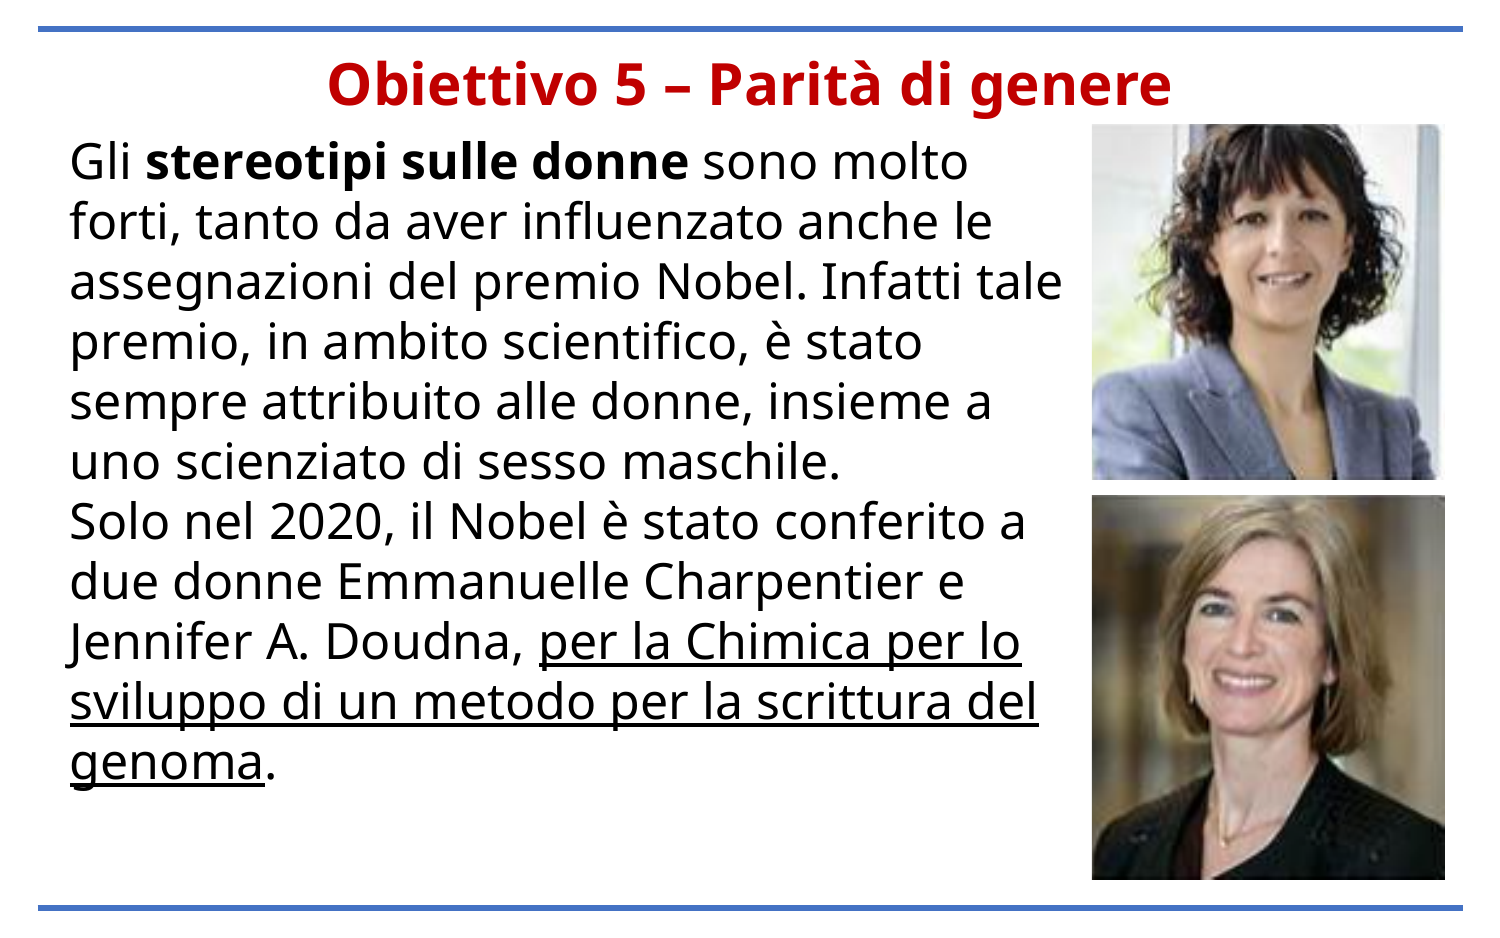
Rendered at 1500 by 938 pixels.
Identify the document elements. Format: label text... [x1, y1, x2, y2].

picture [1091, 495, 1445, 880]
title Obiettivo 5 – Parità di genere [0, 47, 1500, 104]
text_box Gli stereotipi sulle donne sono molto forti, tanto da aver influenzato anche le assegnazioni del premio Nobel. Infatti tale premio, in ambito scientifico, è stato sempre attribuito alle donne, insieme a uno scienziato di sesso maschile. Solo nel 2020, il Nobel è stato conferito a due donne Emmanuelle Charpentier e Jennifer A. Doudna, per la Chimica per lo sviluppo di un metodo per la scrittura del genoma. [54, 122, 1092, 865]
picture [1091, 124, 1445, 480]
